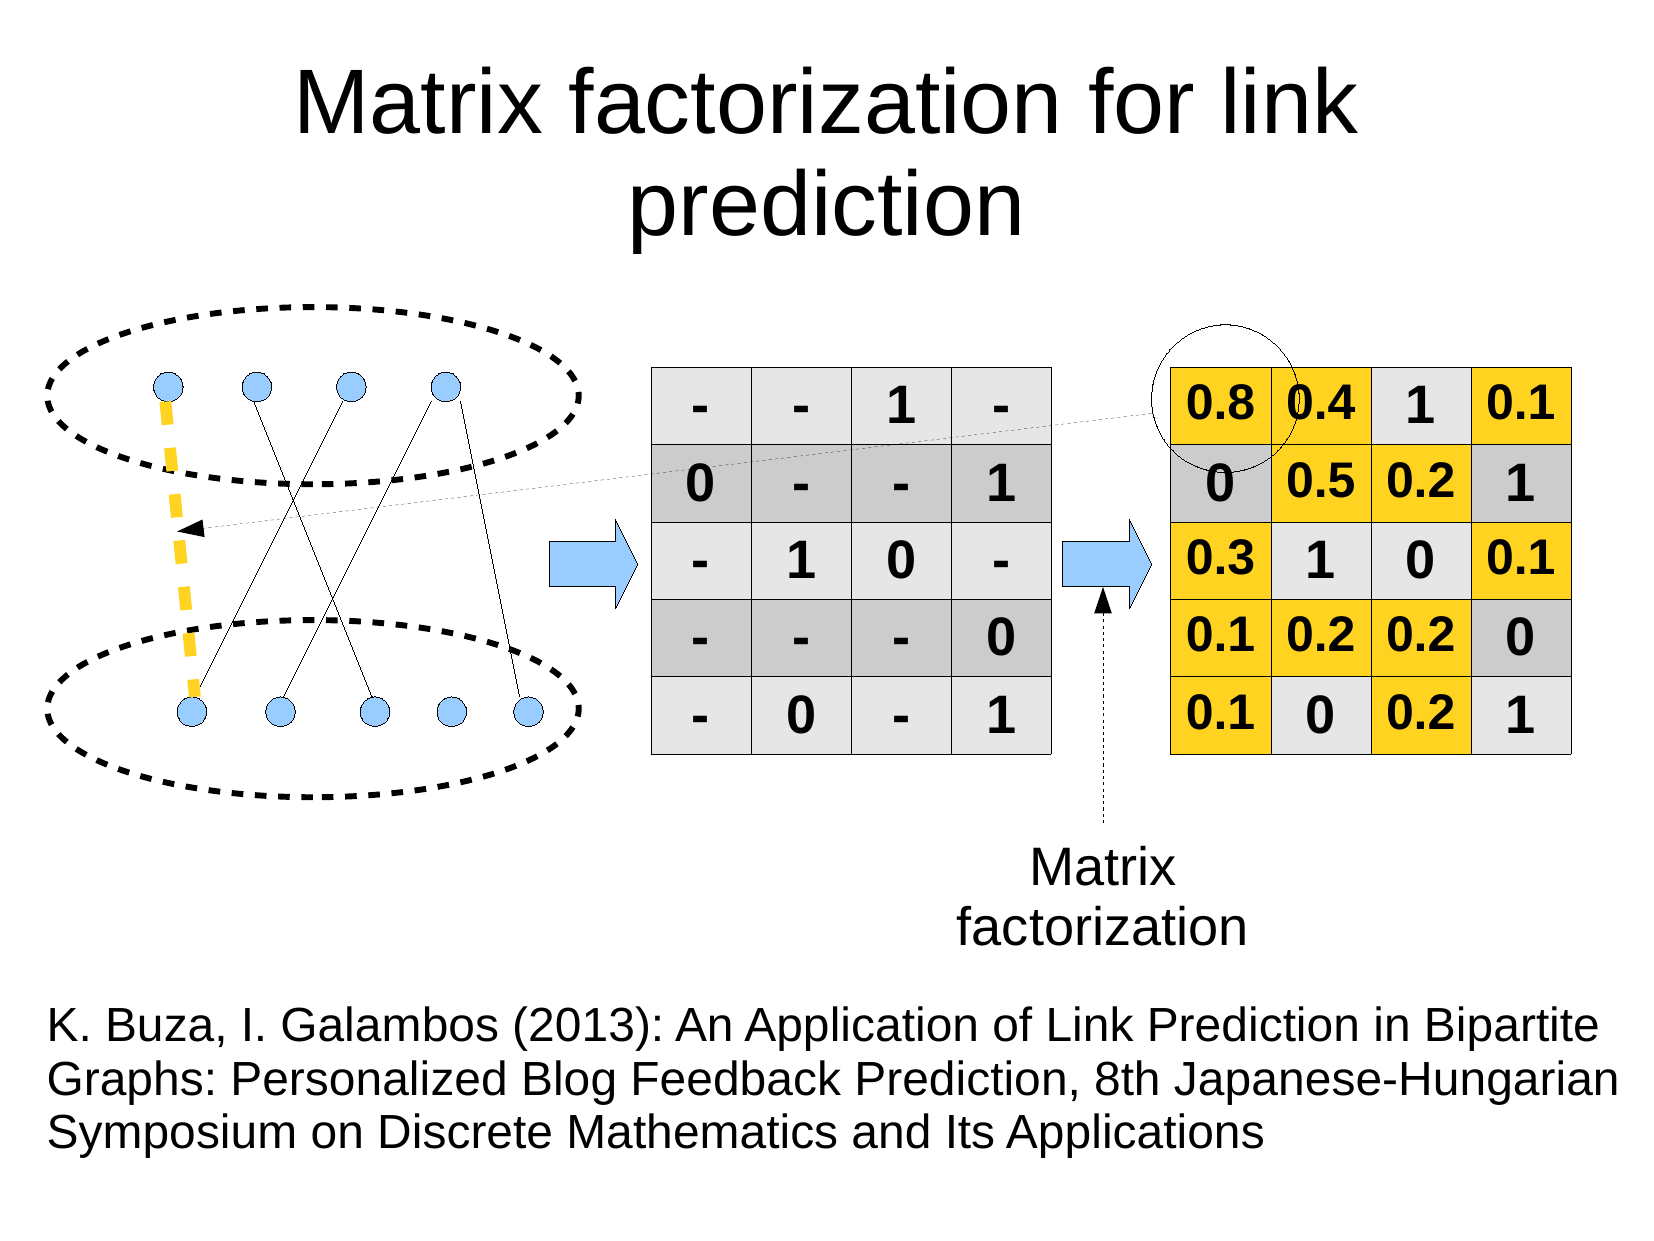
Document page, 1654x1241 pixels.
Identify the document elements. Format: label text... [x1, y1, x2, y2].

text_box [336, 372, 367, 402]
table_cell - [652, 600, 751, 676]
table_cell 1 [1472, 677, 1571, 754]
table_cell 0.2 [1272, 600, 1371, 676]
table_cell 1 [952, 677, 1051, 754]
table_cell 1 [1472, 445, 1571, 522]
table_cell 0.2 [1372, 600, 1471, 676]
table_cell 0.1 [1472, 523, 1571, 599]
table_cell 0.1 [1171, 600, 1271, 676]
table_header 0.1 [1472, 368, 1571, 444]
table_cell 0.2 [1372, 445, 1471, 522]
table_header - [952, 368, 1051, 444]
text_box [437, 696, 467, 727]
table_cell 0.2 [1372, 677, 1471, 754]
table_header 1 [1372, 368, 1471, 444]
table_cell 0 [1171, 445, 1271, 522]
text_box [431, 372, 461, 402]
table_header - [752, 368, 851, 444]
table_cell - [852, 445, 951, 522]
text_box K. Buza, I. Galambos (2013): An Application of Link Prediction in Bipartite Graphs: Personalized Blog Feedback Prediction, 8th Japanese-Hungarian Symposium on Discrete Mathematics and Its Applications [31, 990, 1654, 1207]
table_cell - [752, 445, 851, 522]
table_cell 0.1 [1171, 677, 1271, 754]
text_box [153, 372, 184, 402]
table_cell 1 [1272, 523, 1371, 599]
table_cell 0 [1372, 523, 1471, 599]
table_cell - [852, 677, 951, 754]
table_cell 0 [852, 523, 951, 599]
table_cell 0 [952, 600, 1051, 676]
table_cell 0.3 [1171, 523, 1271, 599]
title Matrix factorization for link prediction [82, 49, 1571, 257]
table_cell 0 [652, 445, 751, 522]
text_box [1062, 519, 1152, 609]
table_cell - [652, 523, 751, 599]
table_header - [652, 368, 751, 444]
table_cell 0 [1472, 600, 1571, 676]
text_box [513, 696, 544, 727]
table_cell 1 [752, 523, 851, 599]
table_cell - [852, 600, 951, 676]
text_box [177, 697, 207, 727]
table_cell 1 [952, 445, 1051, 522]
table_cell - [652, 677, 751, 754]
text_box [265, 696, 296, 727]
table_header 0.4 [1272, 368, 1371, 444]
table_cell 0 [1272, 677, 1371, 754]
text_box Matrix factorization [925, 828, 1281, 965]
table_cell - [752, 600, 851, 676]
text_box [549, 519, 638, 609]
text_box [242, 372, 272, 402]
table_cell 0.5 [1272, 445, 1371, 522]
table_cell 0 [752, 677, 851, 754]
text_box [360, 696, 390, 727]
table_cell - [952, 523, 1051, 599]
table_header 0.8 [1171, 368, 1271, 444]
table_header 1 [852, 368, 951, 444]
